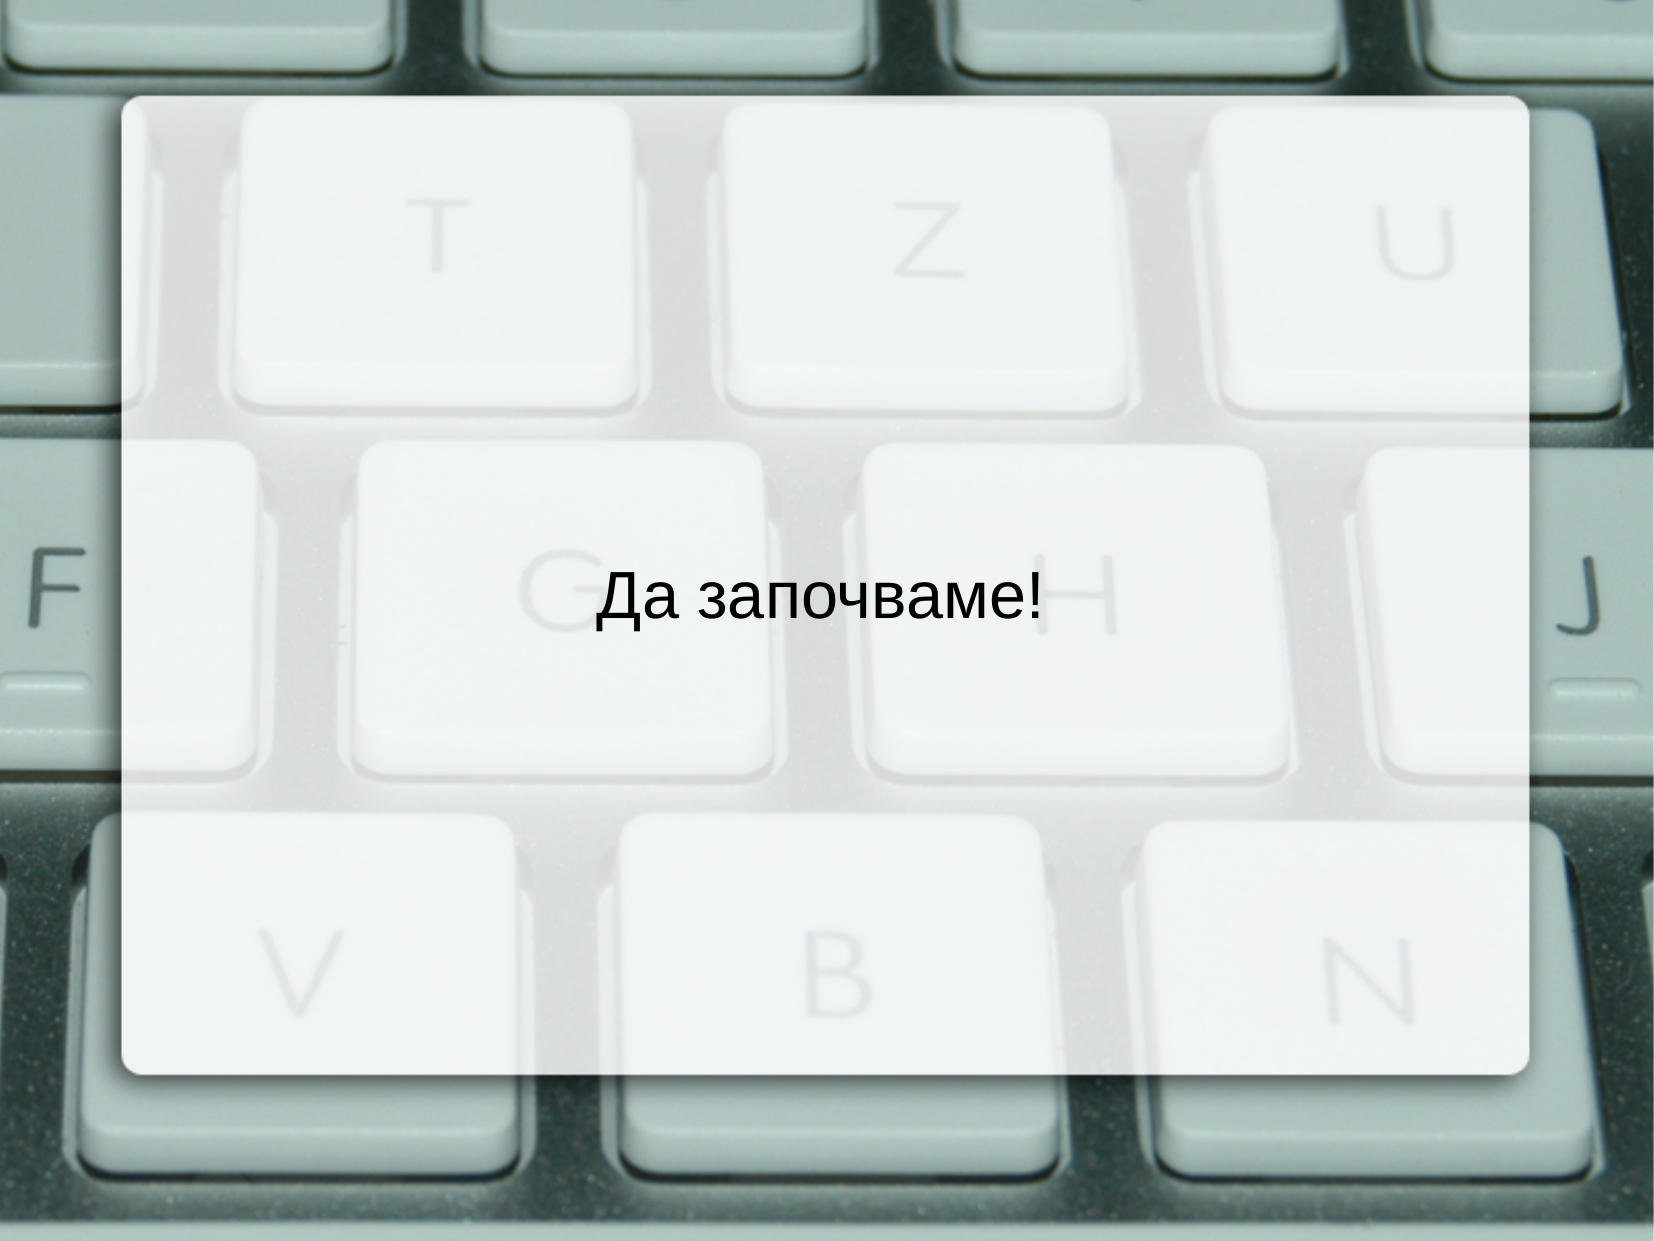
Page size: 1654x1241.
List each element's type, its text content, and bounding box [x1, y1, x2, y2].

picture [0, 0, 1654, 1241]
subtitle Да започваме! [135, 117, 1506, 1074]
